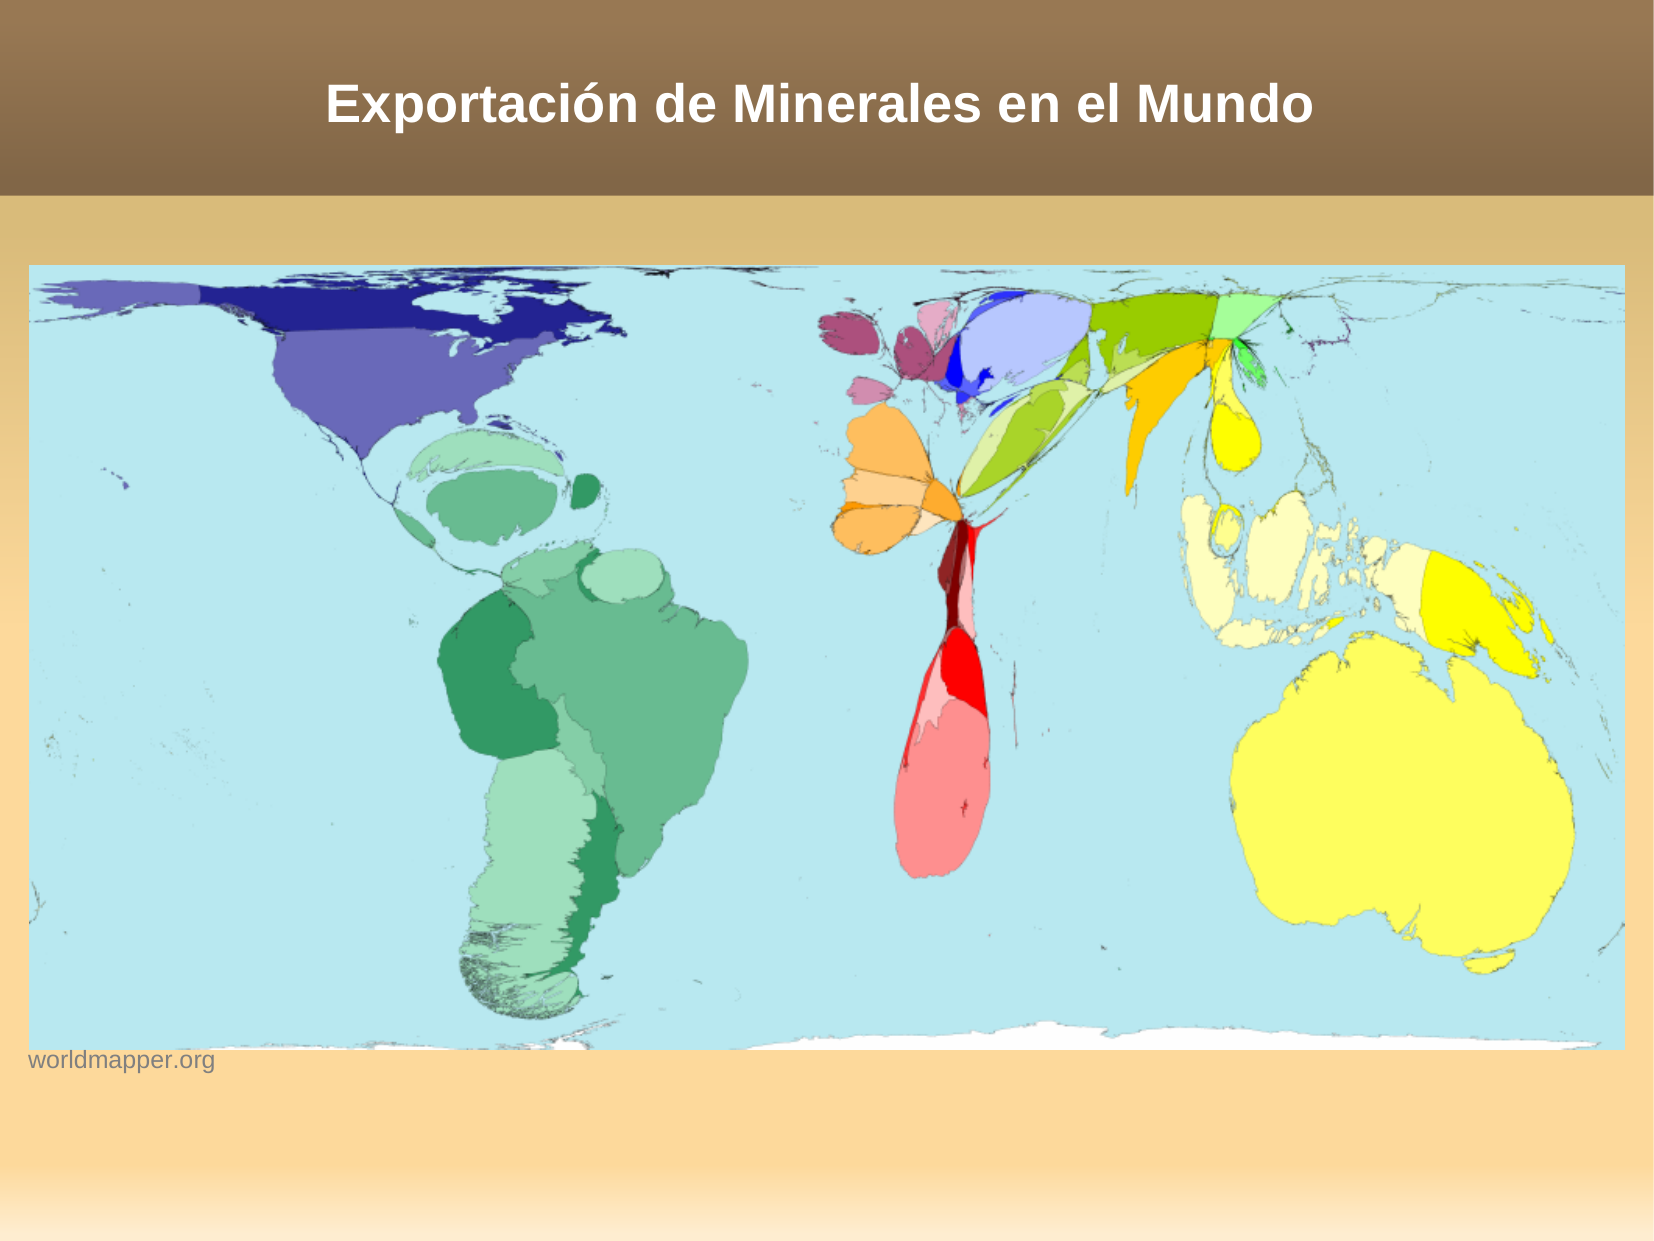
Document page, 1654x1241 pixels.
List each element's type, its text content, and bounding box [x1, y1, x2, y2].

picture [0, 0, 1654, 1241]
text_box worldmapper.org [28, 1045, 214, 1074]
title Exportación de Minerales en el Mundo [76, 0, 1565, 208]
